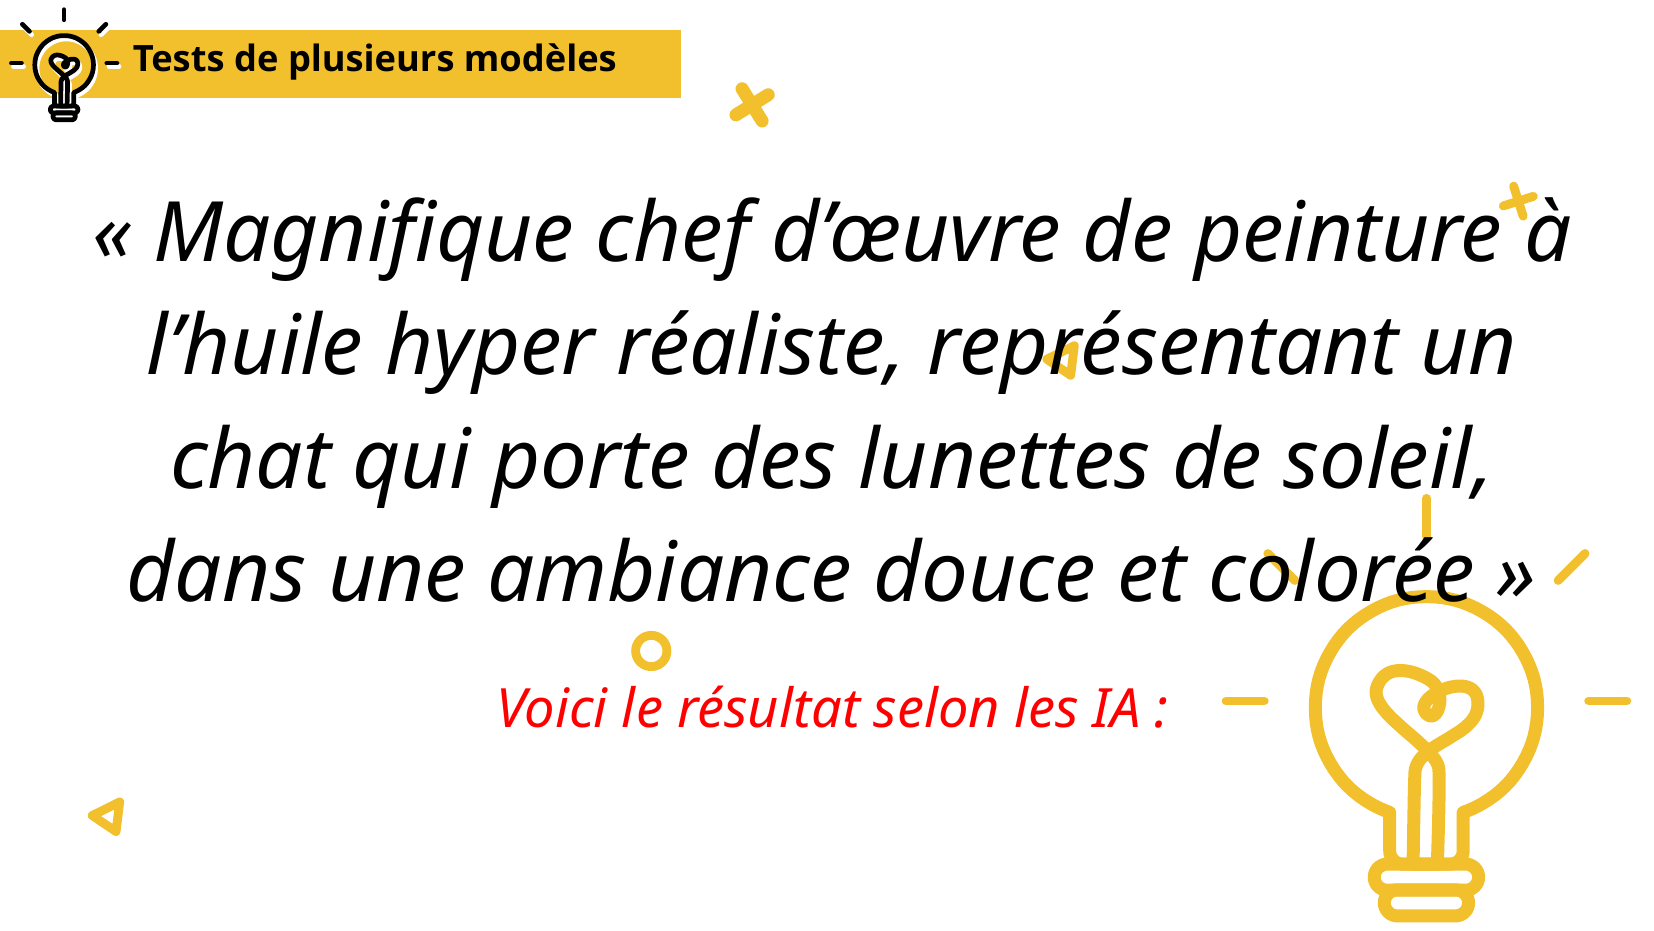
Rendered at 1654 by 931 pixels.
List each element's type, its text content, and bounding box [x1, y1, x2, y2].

subtitle Tests de plusieurs modèles [132, 17, 677, 97]
title « Magnifique chef d’œuvre de peinture à l’huile hyper réaliste, représentant un chat qui porte des lunettes de soleil, dans une ambiance douce et colorée » Voici le résultat selon les IA : [88, 147, 1577, 768]
